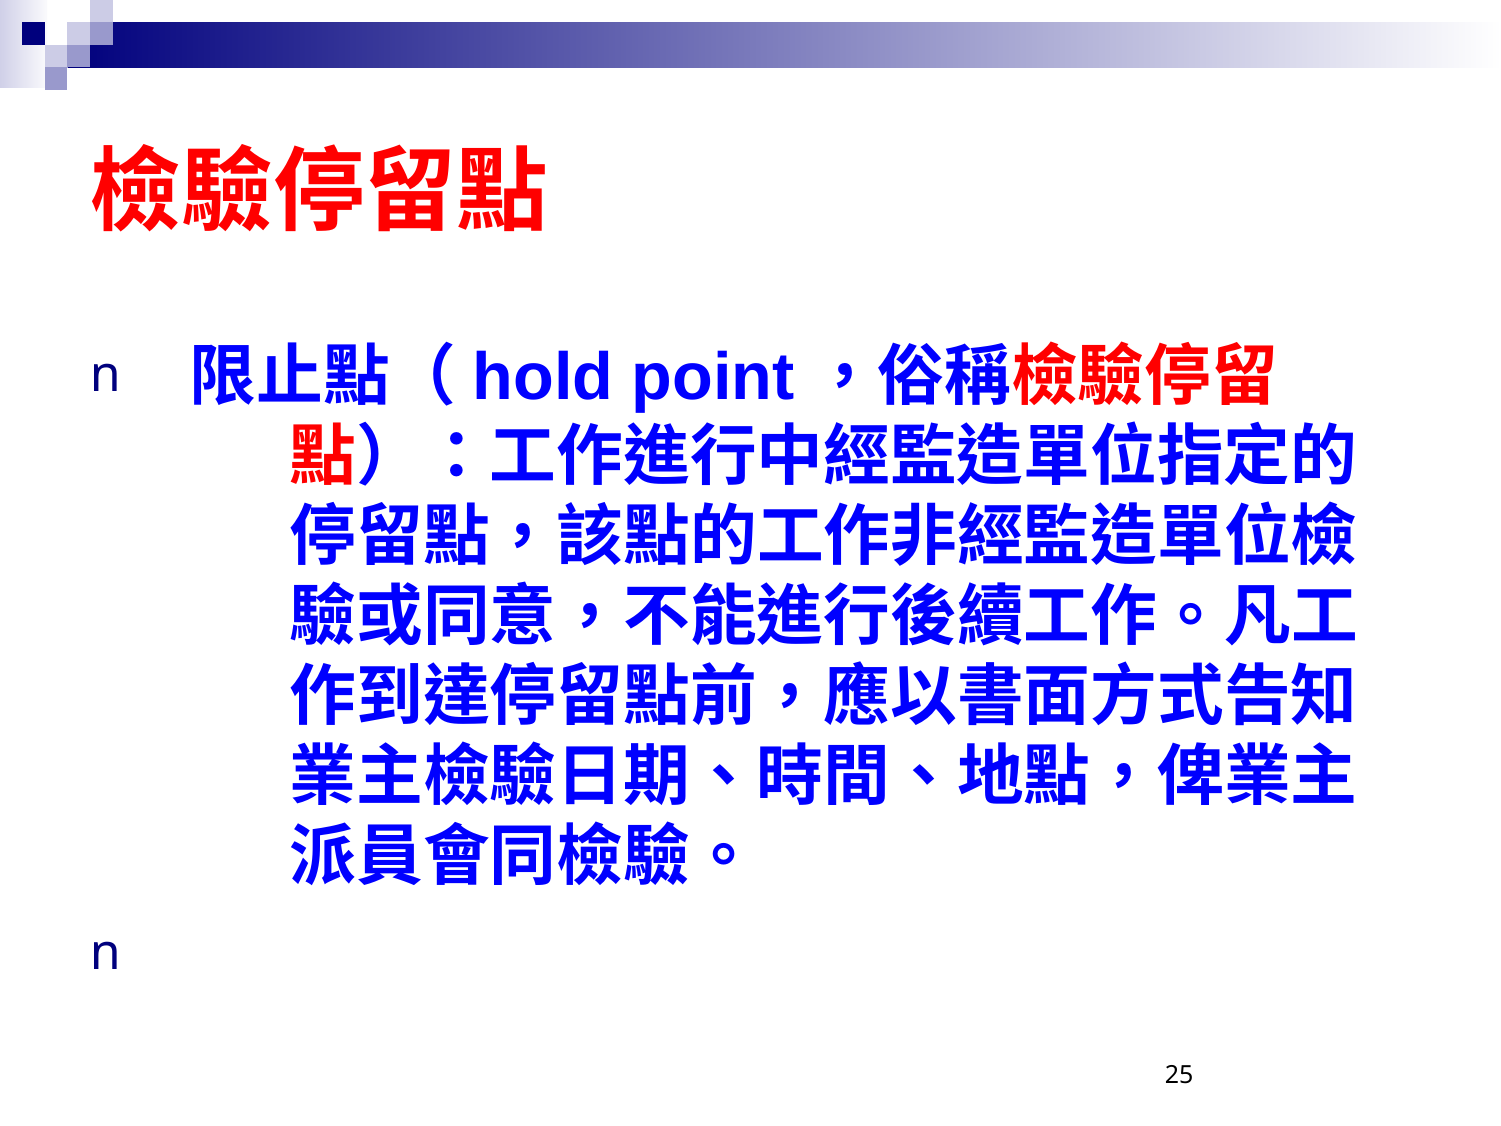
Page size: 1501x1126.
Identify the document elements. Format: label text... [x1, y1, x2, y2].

title 檢驗停留點 [74, 75, 1426, 300]
list 限止點（hold point，俗稱檢驗停留點）：工作進行中經監造單位指定的停留點，該點的工作非經監造單位檢驗或同意，不能進行後續工作。凡工作到達停留點前，應以書面方式告知業主檢驗日期、時間、地點，俾業主派員會同檢驗。 [74, 324, 1426, 964]
text_box [1149, 1025, 1501, 1101]
